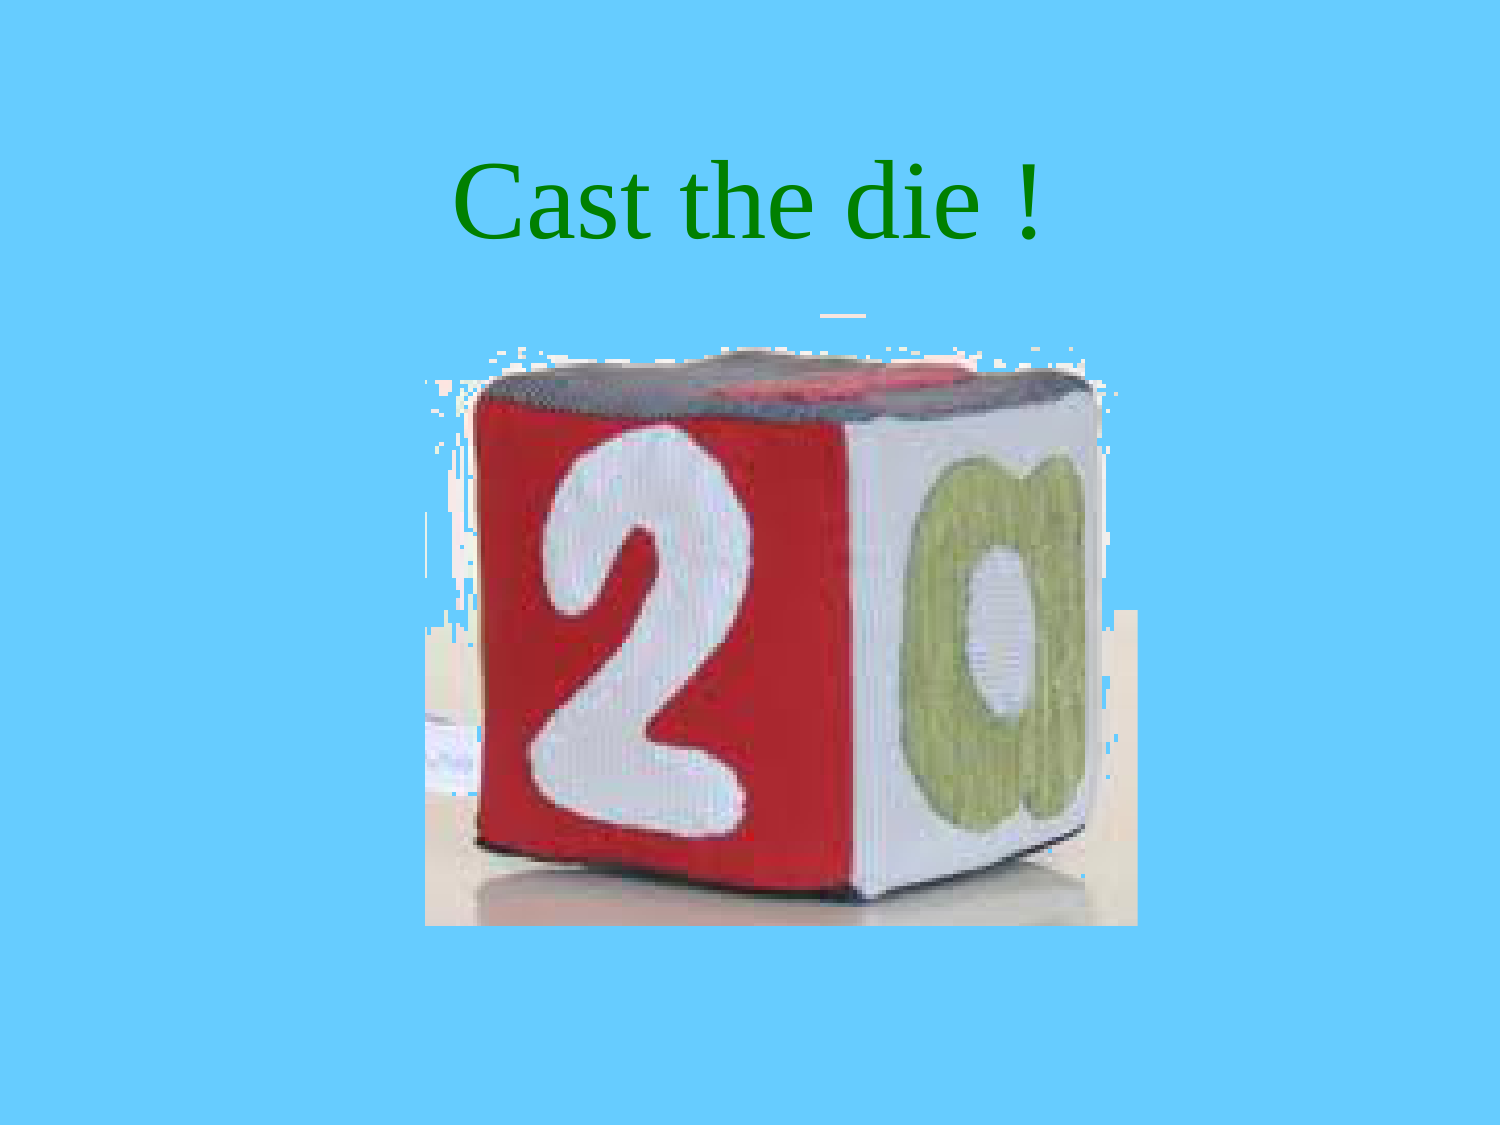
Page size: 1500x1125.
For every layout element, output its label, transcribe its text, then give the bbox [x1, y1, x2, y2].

picture [425, 299, 1138, 926]
title Cast the die ! [112, 99, 1388, 288]
